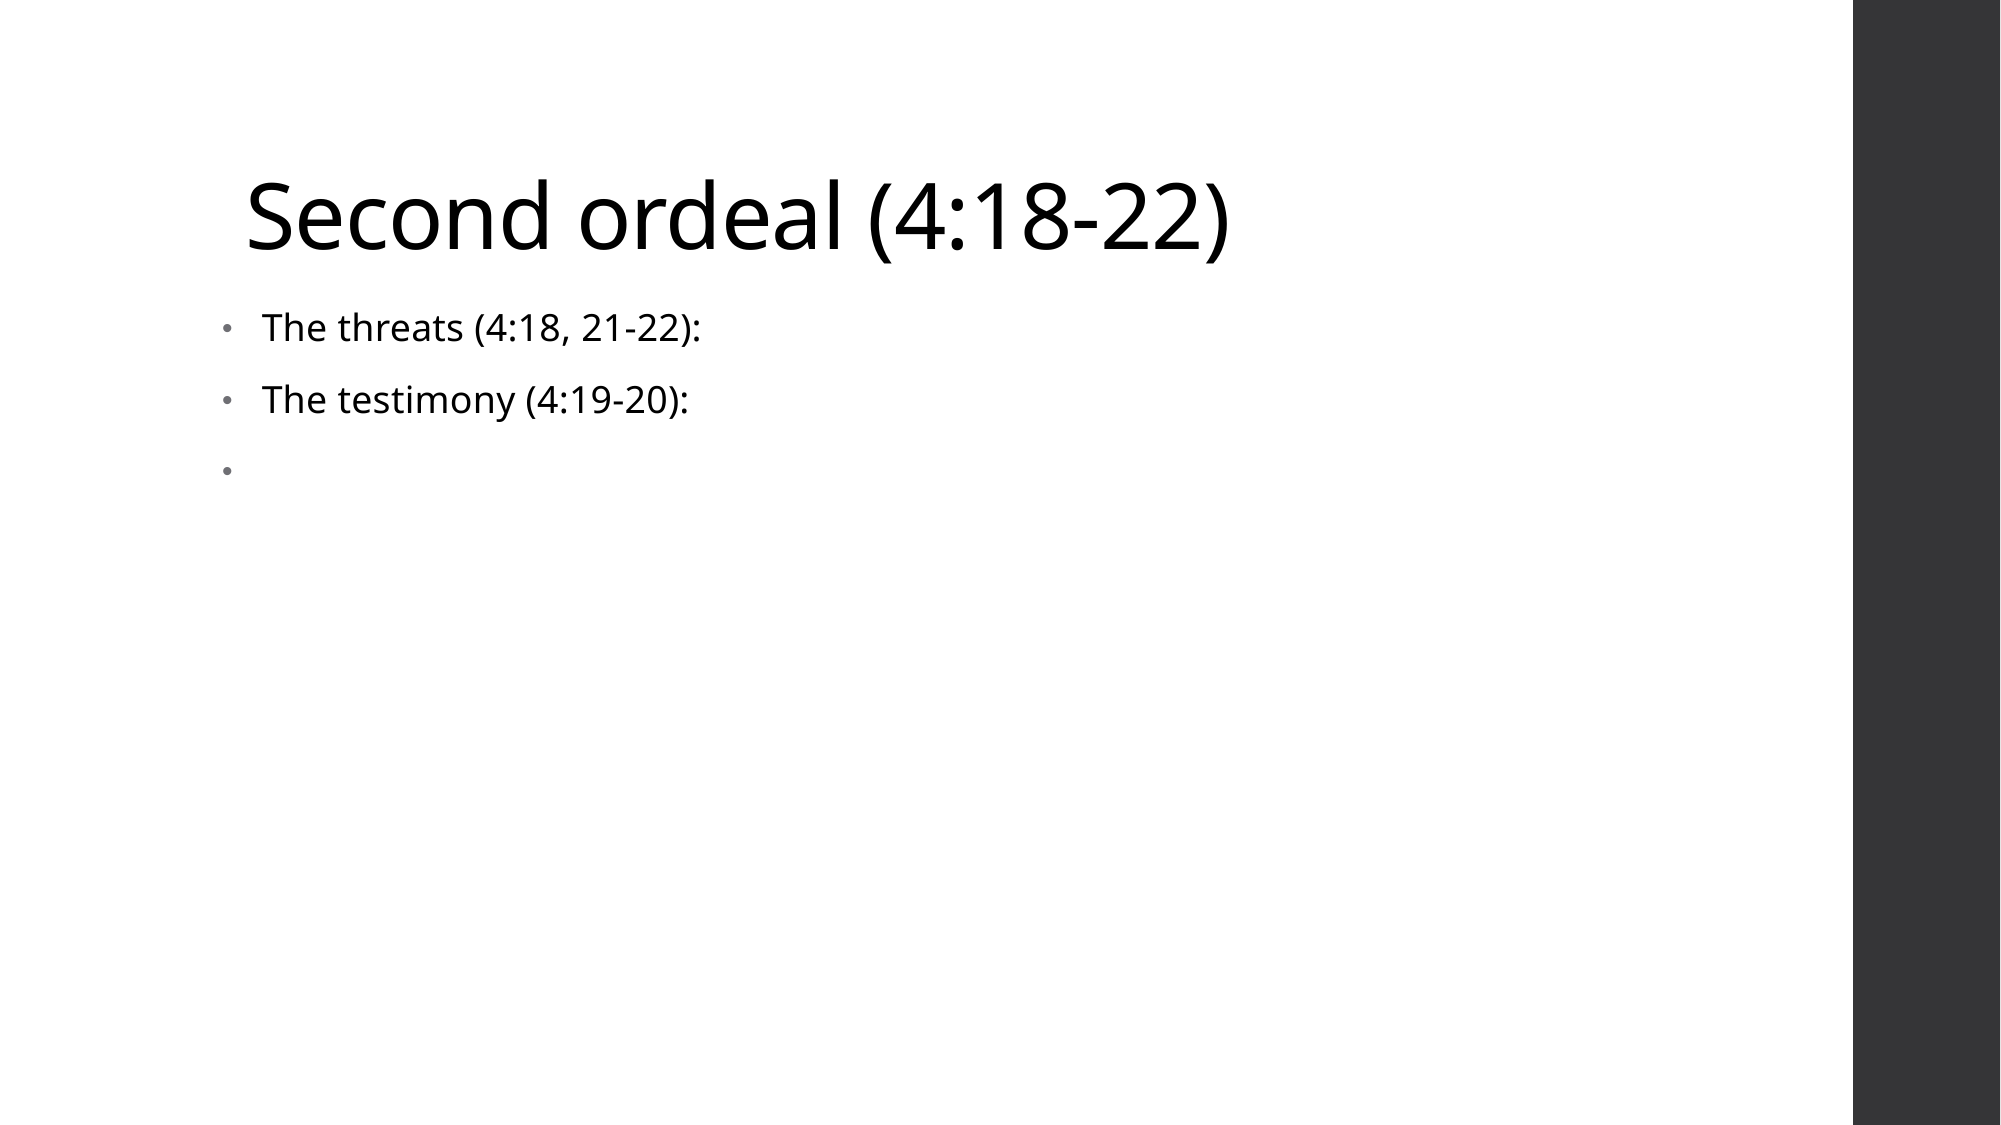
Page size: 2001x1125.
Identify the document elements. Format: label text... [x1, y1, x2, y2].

title Second ordeal (4:18-22) [206, 60, 1797, 278]
list The threats (4:18, 21-22): The testimony (4:19-20): [206, 299, 1617, 1014]
